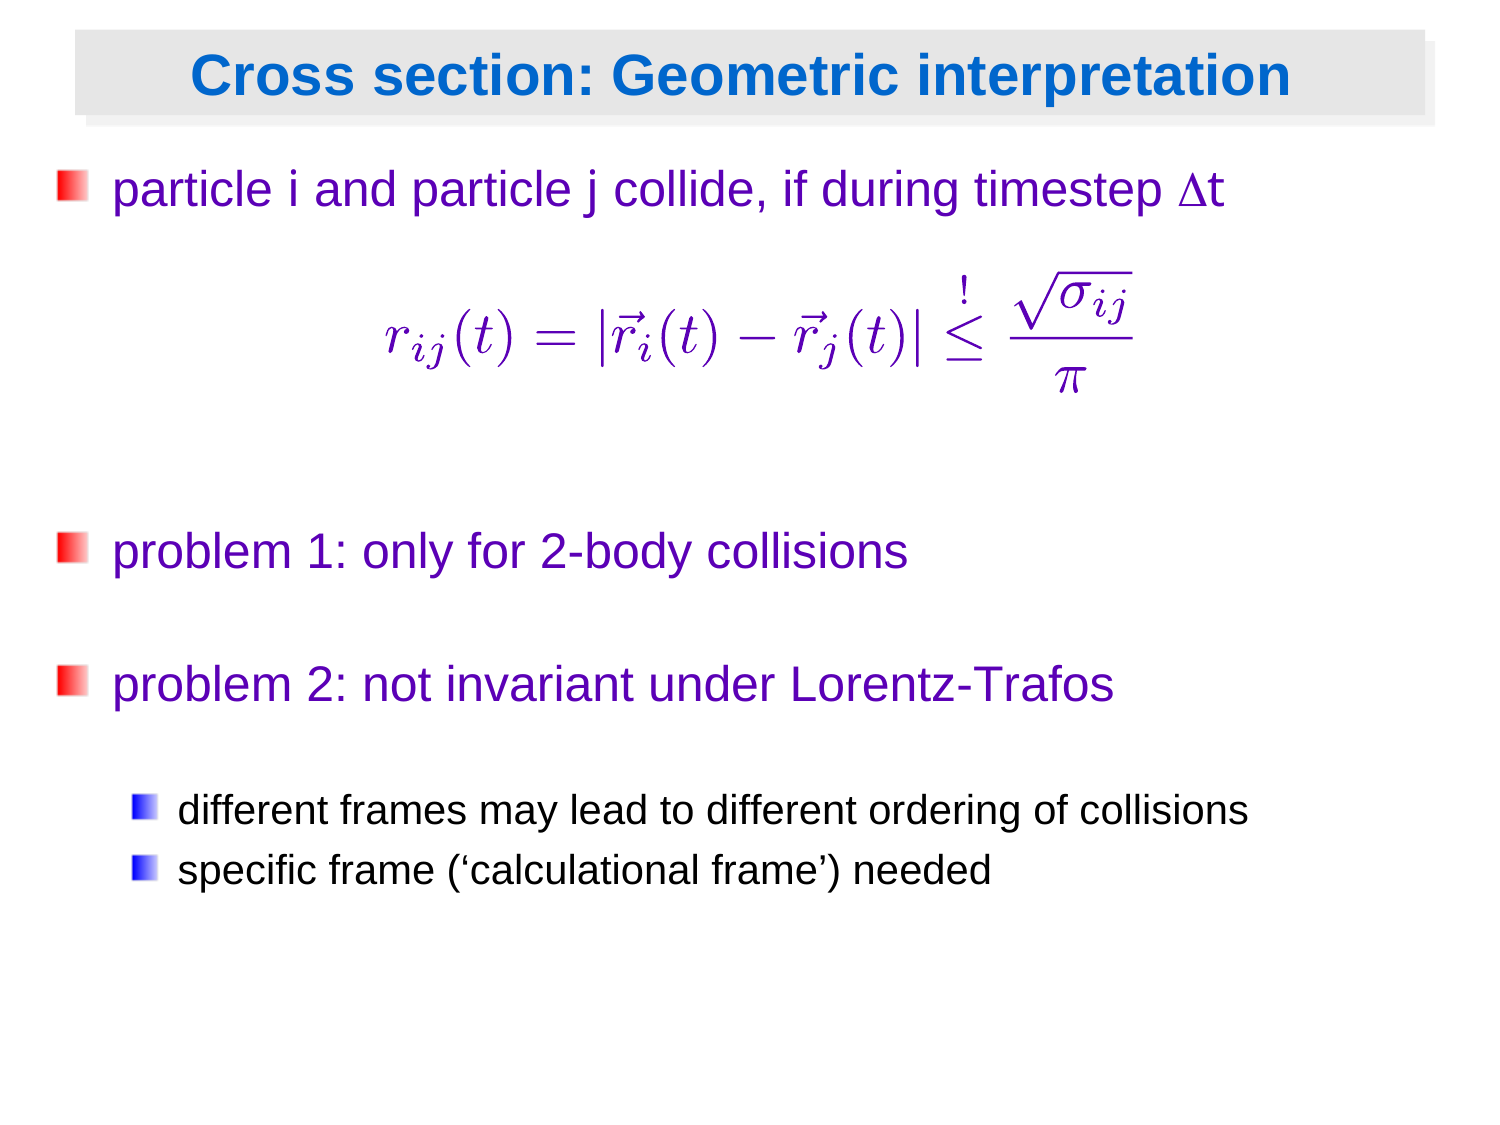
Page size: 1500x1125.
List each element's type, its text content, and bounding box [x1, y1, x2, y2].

text_box [383, 271, 1133, 394]
list particle i and particle j collide, if during timestep Dt problem 1: only for 2-body collisions problem 2: not invariant under Lorentz-Trafos different frames may lead to different ordering of collisions specific frame (‘calculational frame’) needed [41, 148, 1459, 1093]
title Cross section: Geometric interpretation [75, 29, 1426, 116]
